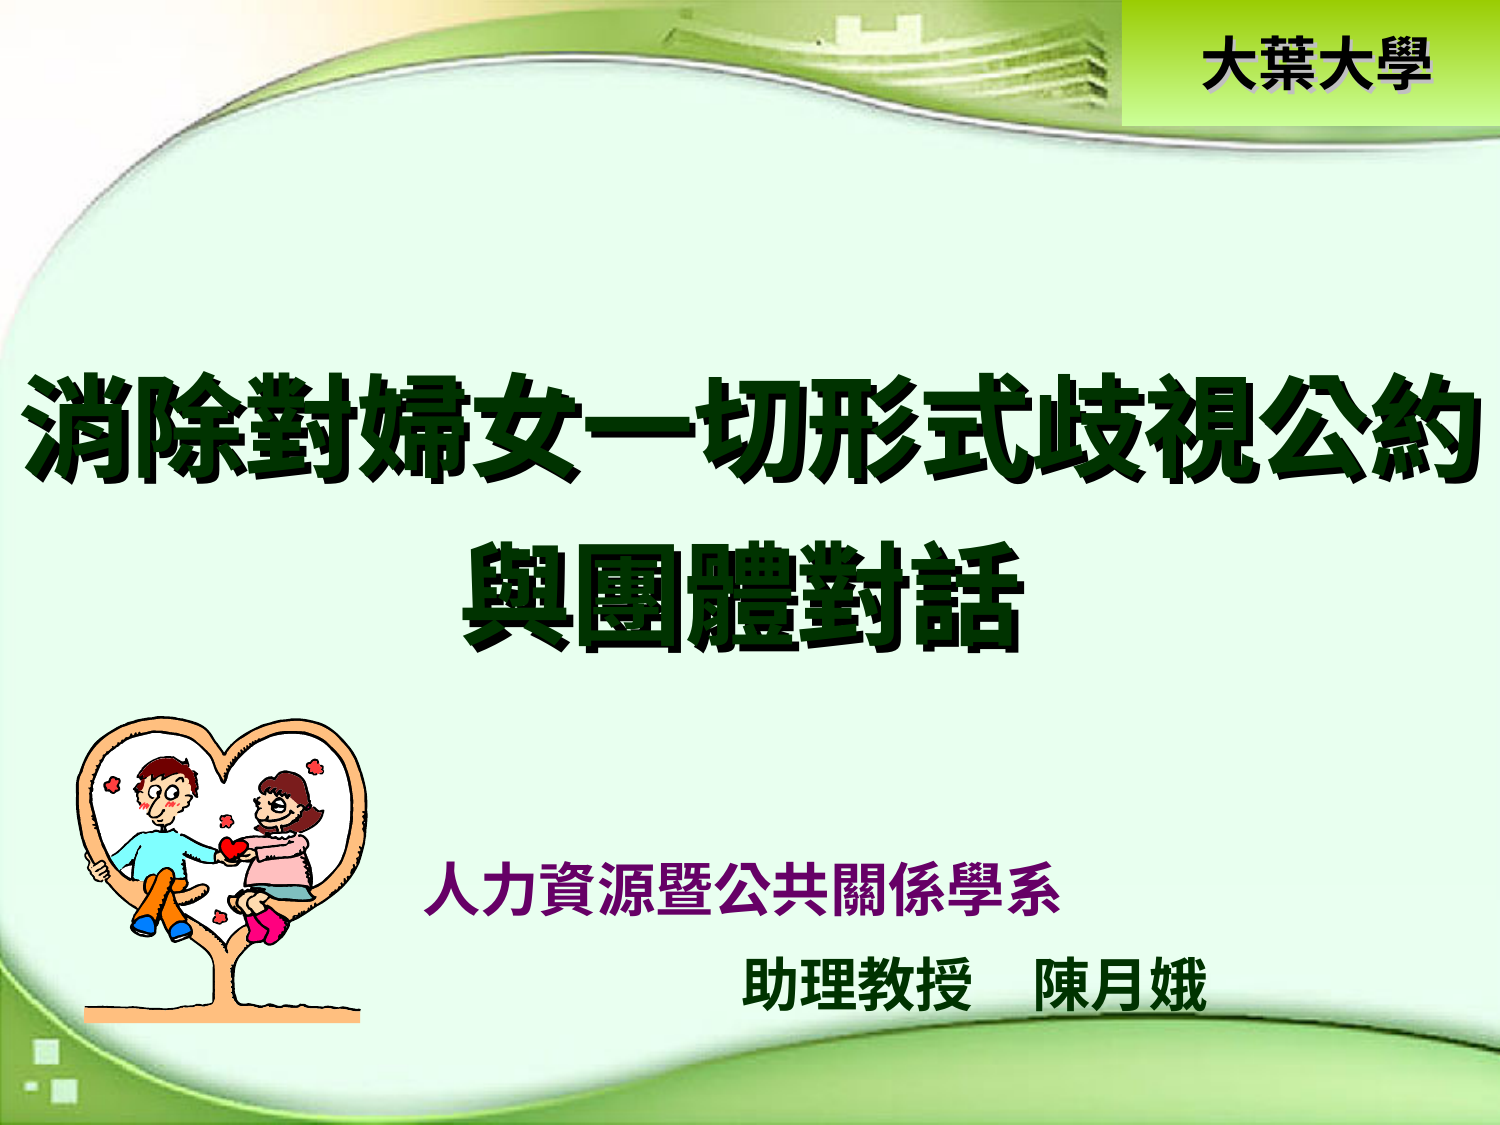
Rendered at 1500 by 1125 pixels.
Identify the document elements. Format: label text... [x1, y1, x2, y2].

text_box 助理教授 陳月娥 [726, 940, 1224, 1026]
text_box 人力資源暨公共關係學系 [407, 846, 1080, 1002]
picture [75, 716, 369, 1024]
title 消除對婦女一切形式歧視公約 與團體對話 [0, 314, 1500, 502]
